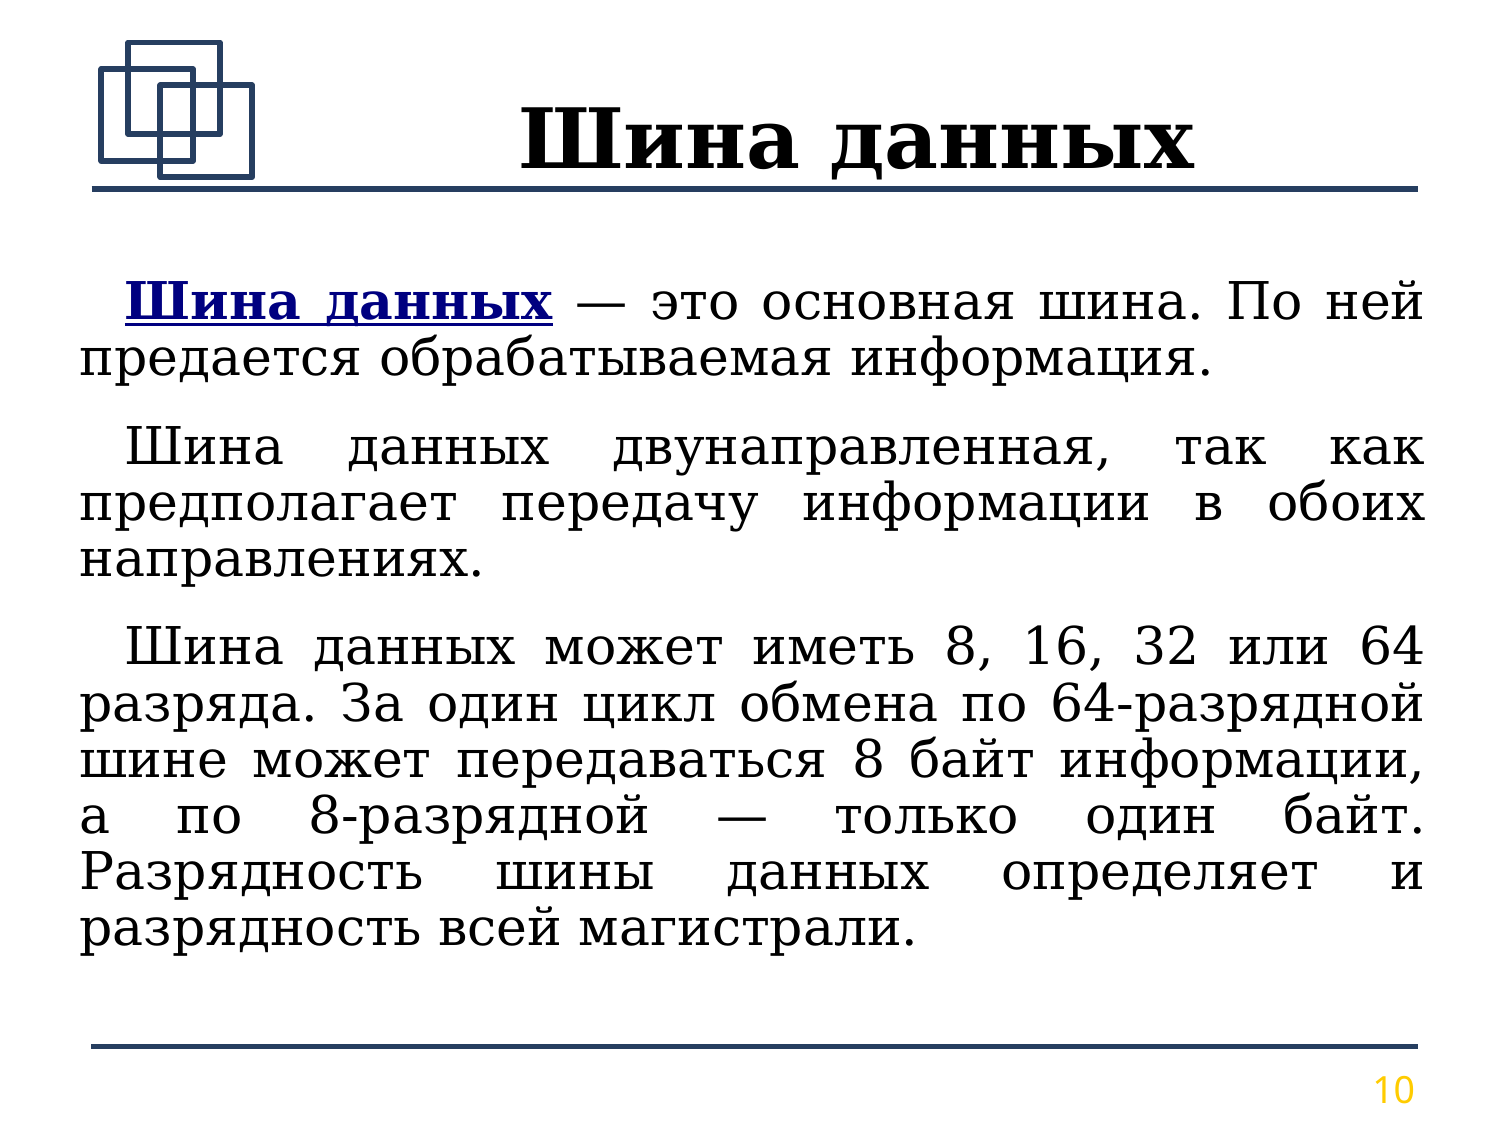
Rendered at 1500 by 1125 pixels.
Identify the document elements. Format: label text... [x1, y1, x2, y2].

text_box Шина данных [265, 49, 1447, 221]
text_box Шина данных — это основная шина. По ней предается обрабатываемая информация. Шина данных двунаправленная, так как предполагает передачу информации в обоих направлениях. Шина данных может иметь 8, 16, 32 или 64 разряда. За один цикл обмена по 64-разрядной шине может передаваться 8 байт информации, а по 8-разрядной — только один байт. Разрядность шины данных определяет и разрядность всей магистрали. [64, 267, 1442, 1125]
